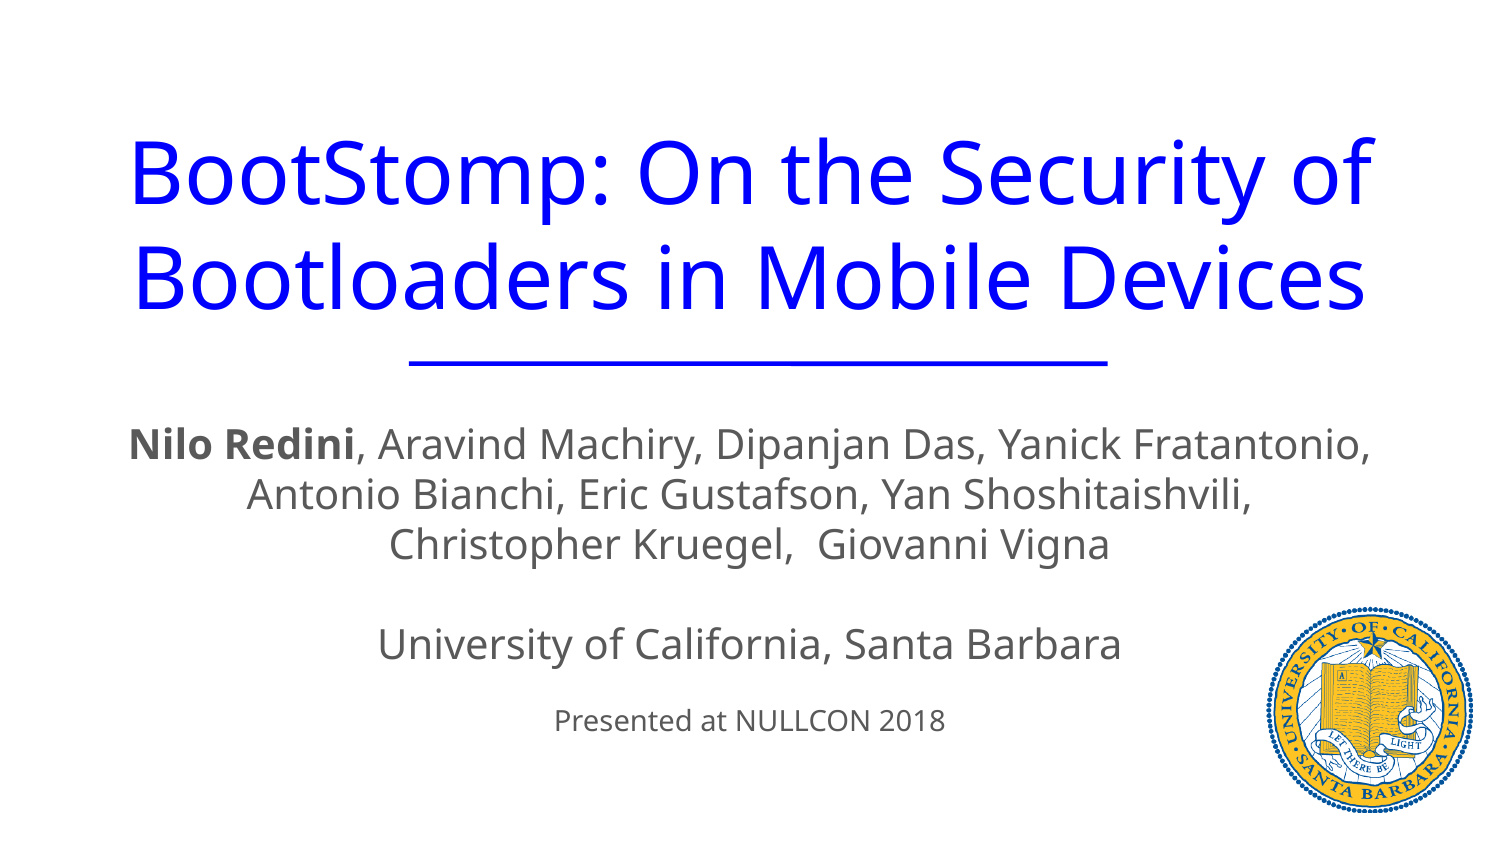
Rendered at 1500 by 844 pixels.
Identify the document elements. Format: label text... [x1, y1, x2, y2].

picture [1266, 606, 1473, 813]
title BootStomp: On the Security of Bootloaders in Mobile Devices [51, 115, 1449, 343]
subtitle Nilo Redini, Aravind Machiry, Dipanjan Das, Yanick Fratantonio, Antonio Bianchi, Eric Gustafson, Yan Shoshitaishvili, Christopher Kruegel, Giovanni Vigna University of California, Santa Barbara Presented at NULLCON 2018 [51, 402, 1449, 533]
